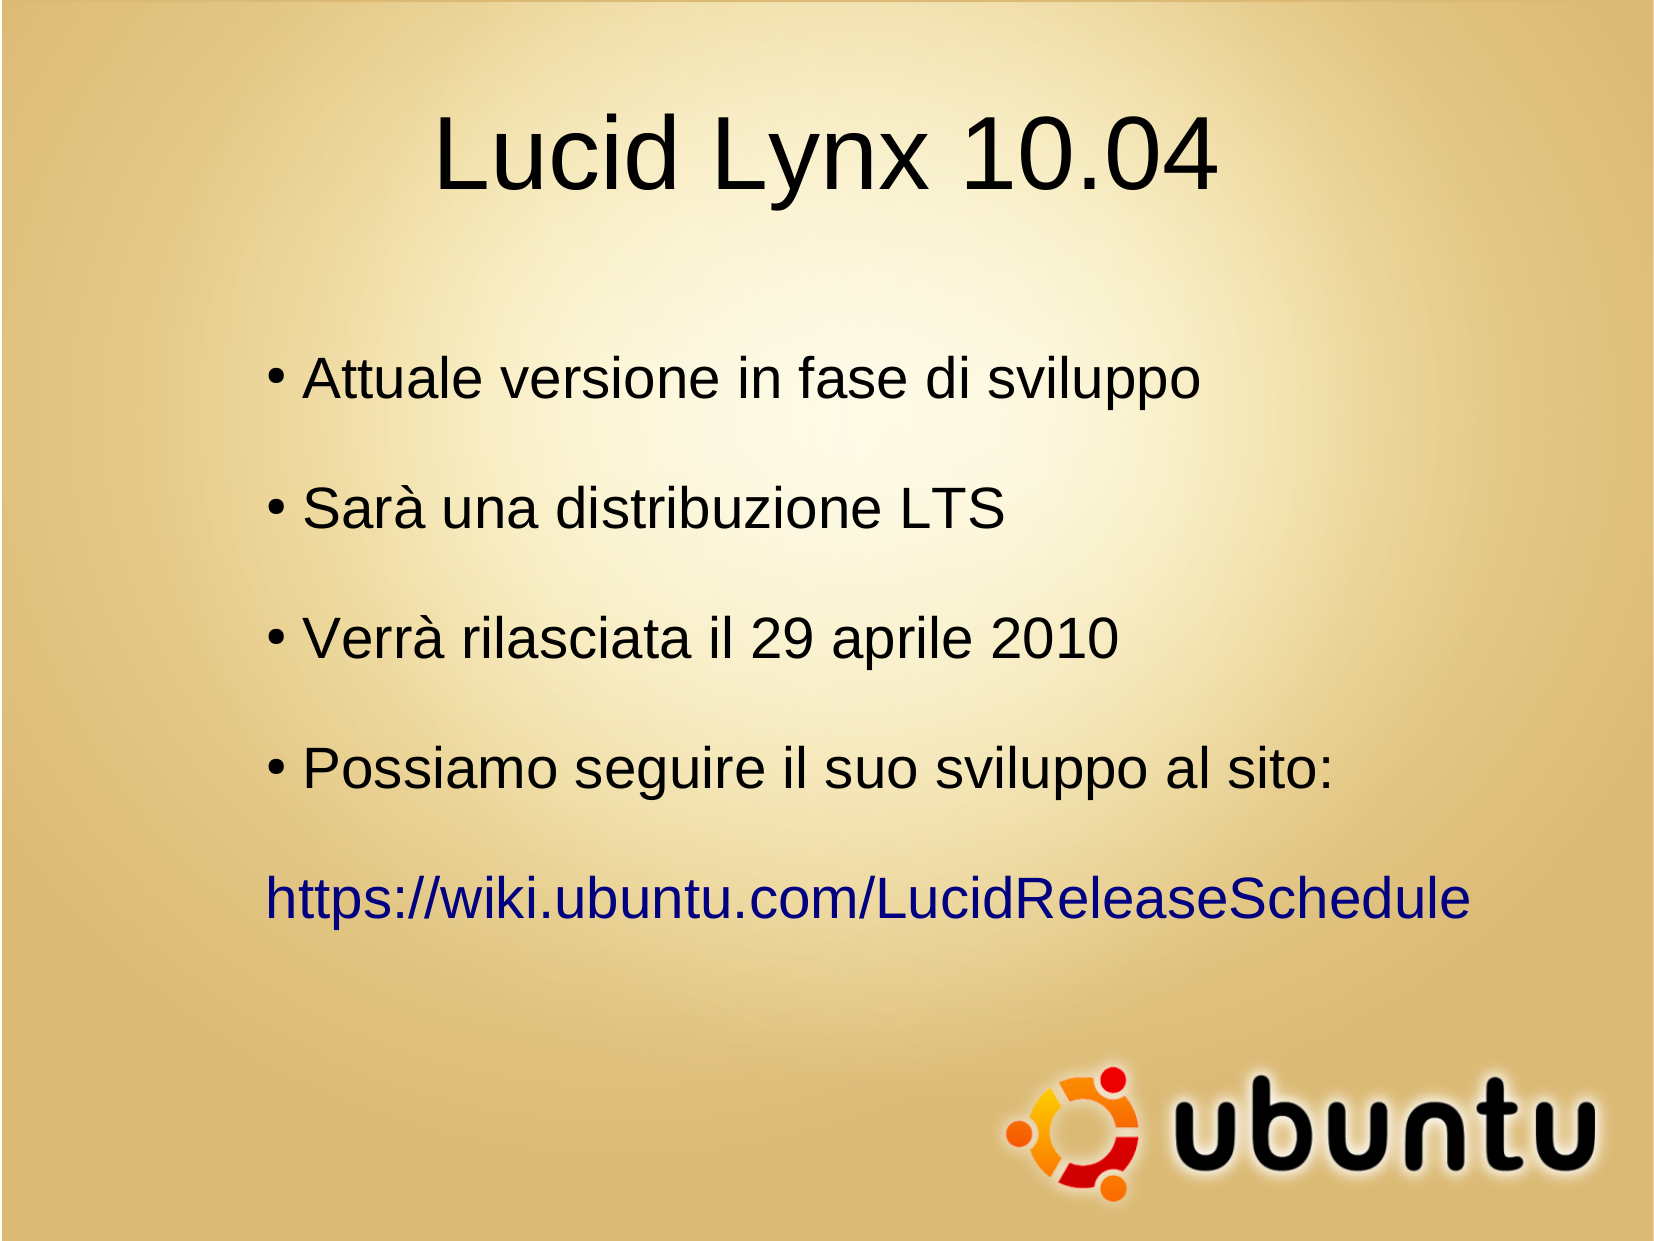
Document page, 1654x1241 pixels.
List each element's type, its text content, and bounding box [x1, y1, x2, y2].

subtitle Attuale versione in fase di sviluppo Sarà una distribuzione LTS Verrà rilasciata il 29 aprile 2010 Possiamo seguire il suo sviluppo al sito: https://wiki.ubuntu.com/LucidReleaseSchedule [265, 278, 1536, 932]
picture [2, 0, 1654, 1241]
title Lucid Lynx 10.04 [82, 49, 1571, 257]
